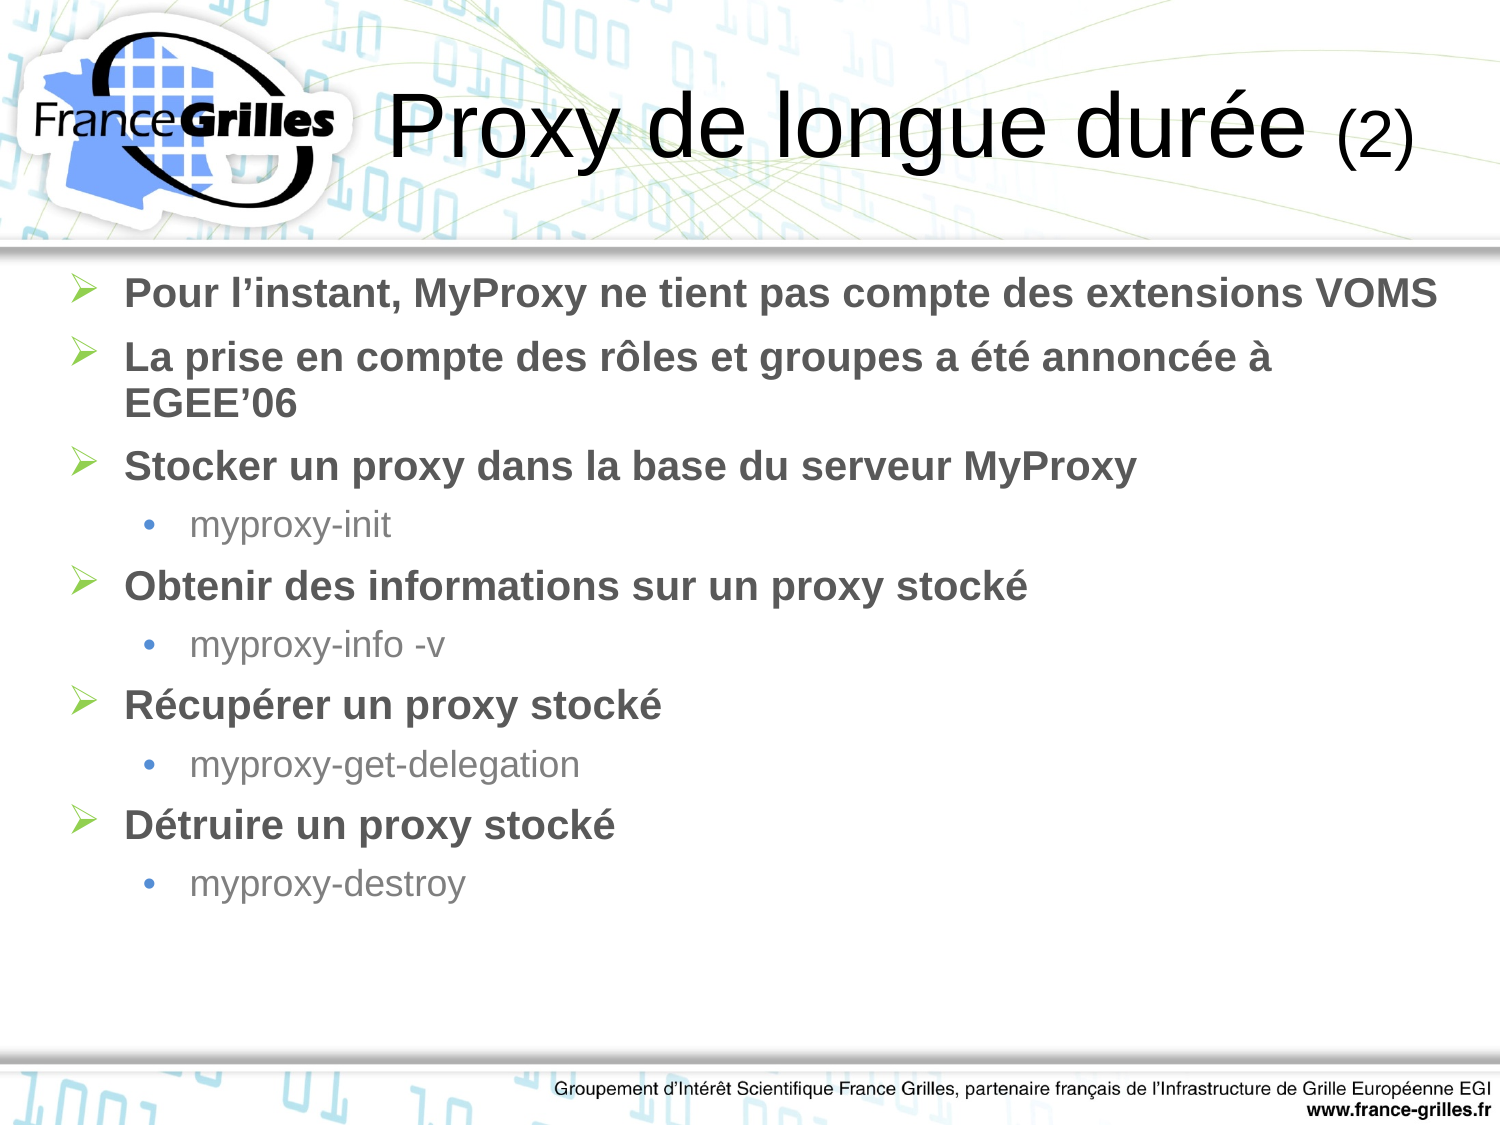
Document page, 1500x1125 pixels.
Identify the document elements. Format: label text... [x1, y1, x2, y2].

picture [0, 0, 1500, 1125]
title Proxy de longue durée (2) [372, 7, 1459, 244]
list Pour l’instant, MyProxy ne tient pas compte des extensions VOMS La prise en compte des rôles et groupes a été annoncée à EGEE’06 Stocker un proxy dans la base du serveur MyProxy myproxy-init Obtenir des informations sur un proxy stocké myproxy-info -v Récupérer un proxy stocké myproxy-get-delegation Détruire un proxy stocké myproxy-destroy [53, 262, 1459, 1024]
